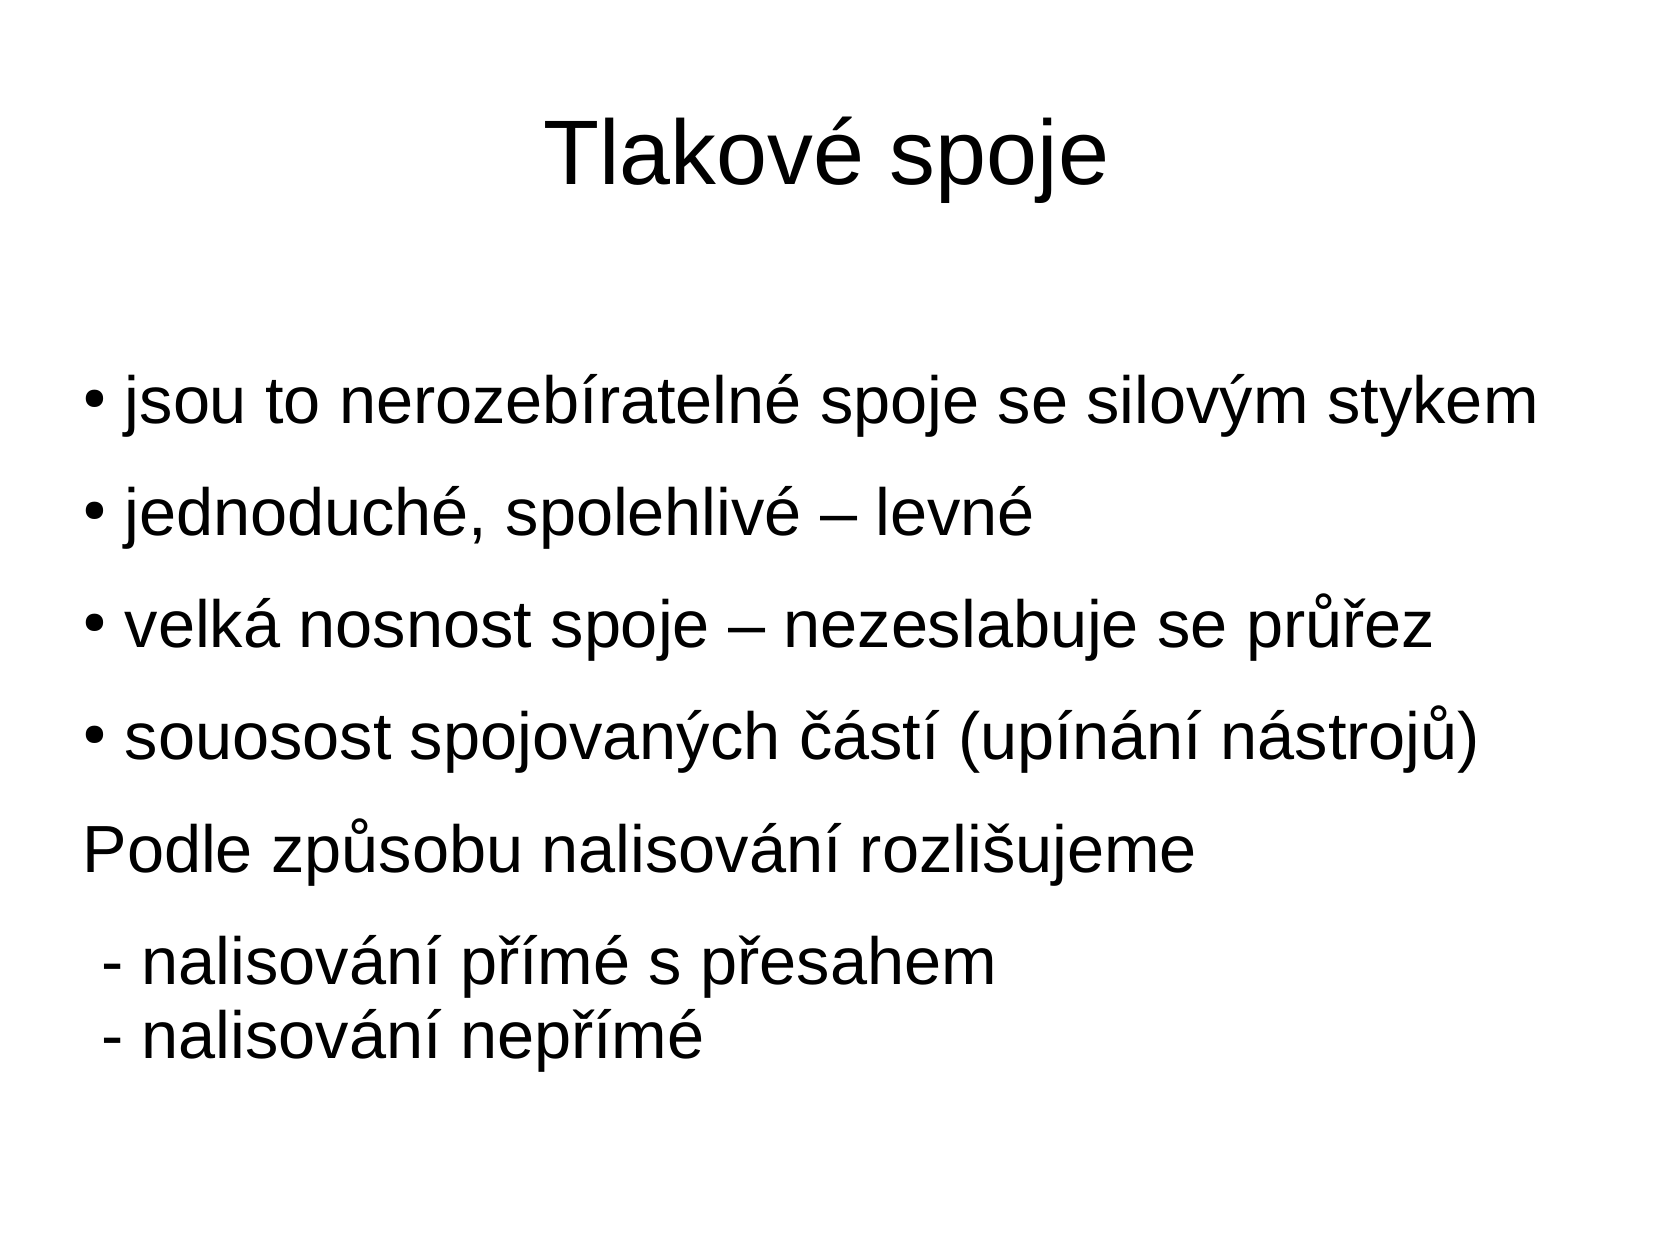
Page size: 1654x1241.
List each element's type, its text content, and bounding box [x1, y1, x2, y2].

title Tlakové spoje [82, 56, 1571, 250]
subtitle jsou to nerozebíratelné spoje se silovým stykem jednoduché, spolehlivé – levné velká nosnost spoje – nezeslabuje se průřez souosost spojovaných částí (upínání nástrojů) Podle způsobu nalisování rozlišujeme - nalisování přímé s přesahem - nalisování nepřímé [82, 297, 1571, 1102]
